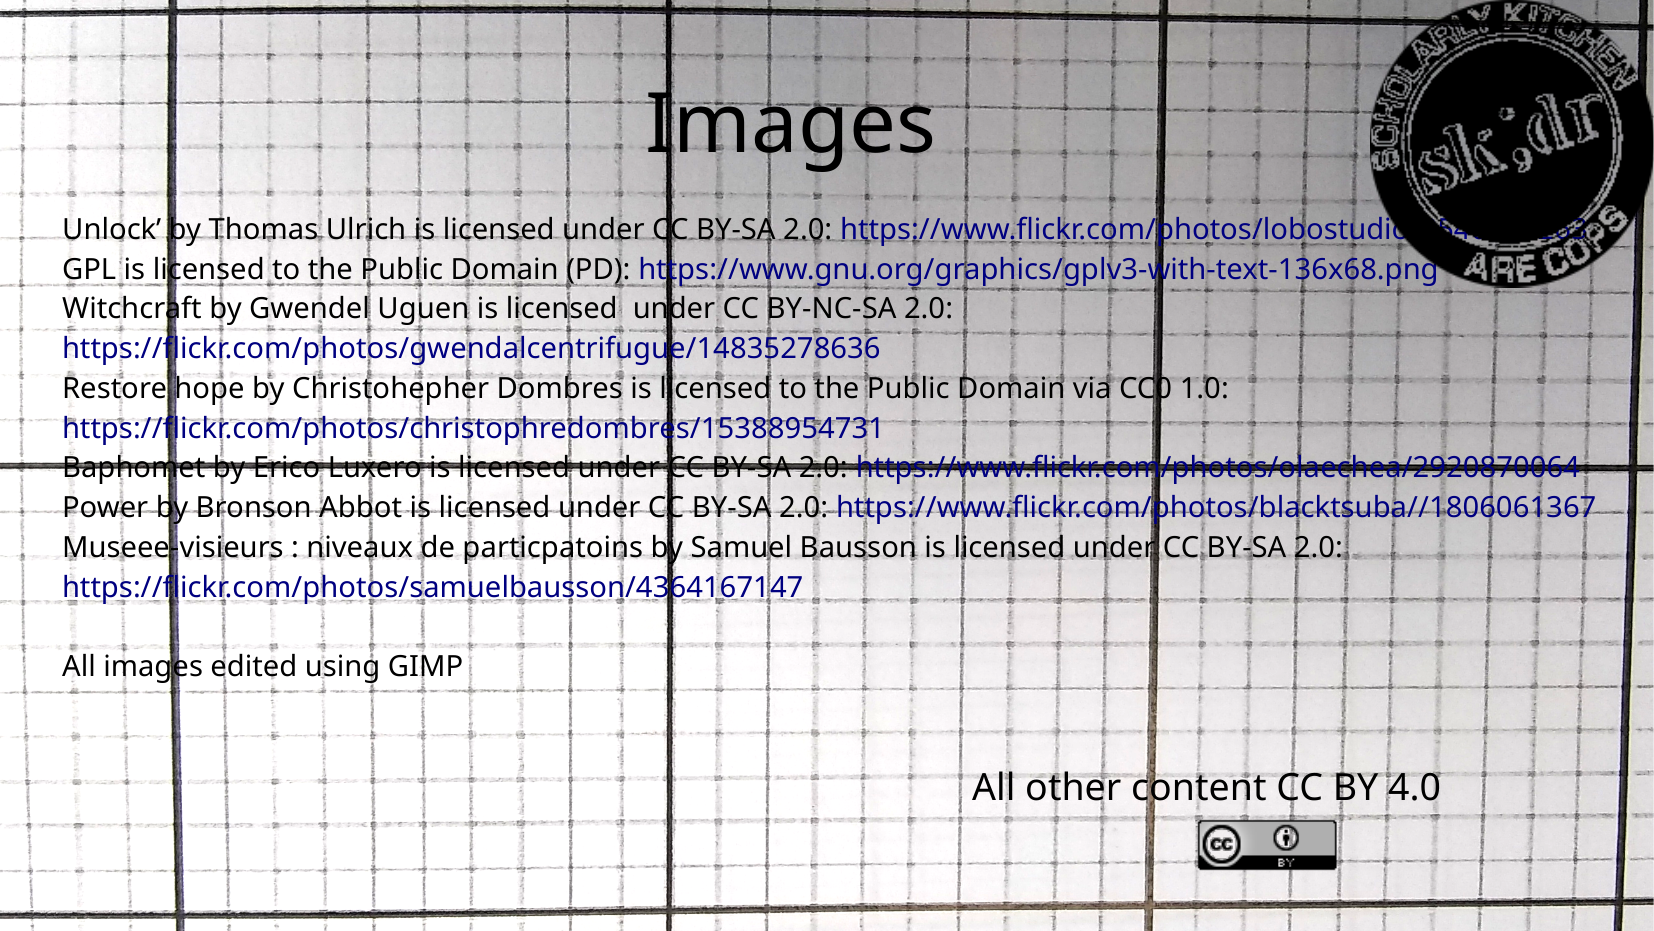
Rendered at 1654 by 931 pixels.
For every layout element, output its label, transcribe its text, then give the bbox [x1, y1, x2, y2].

text_box All other content CC BY 4.0 [957, 752, 1607, 859]
picture [0, 0, 1654, 931]
text_box Unlock’ by Thomas Ulrich is licensed under CC BY-SA 2.0: https://www.flickr.com/photos/lobostudio/8540325263 GPL is licensed to the Public Domain (PD): https://www.gnu.org/graphics/gplv3-with-text-136x68.png Witchcraft by Gwendel Uguen is licensed under CC BY-NC-SA 2.0: https://flickr.com/photos/gwendalcentrifugue/14835278636 Restore hope by Christohepher Dombres is licensed to the Public Domain via CC0 1.0: https://flickr.com/photos/christophredombres/15388954731 Baphomet by Erico Luxero is licensed under CC BY-SA 2.0: https://www.flickr.com/photos/olaechea/2920870064 Power by Bronson Abbot is licensed under CC BY-SA 2.0: https://www.flickr.com/photos/blacktsuba//1806061367 Museee-visieurs : niveaux de particpatoins by Samuel Bausson is licensed under CC BY-SA 2.0: https://flickr.com/photos/samuelbausson/4364167147 All images edited using GIMP [47, 200, 1654, 851]
title Images [47, 42, 1370, 199]
